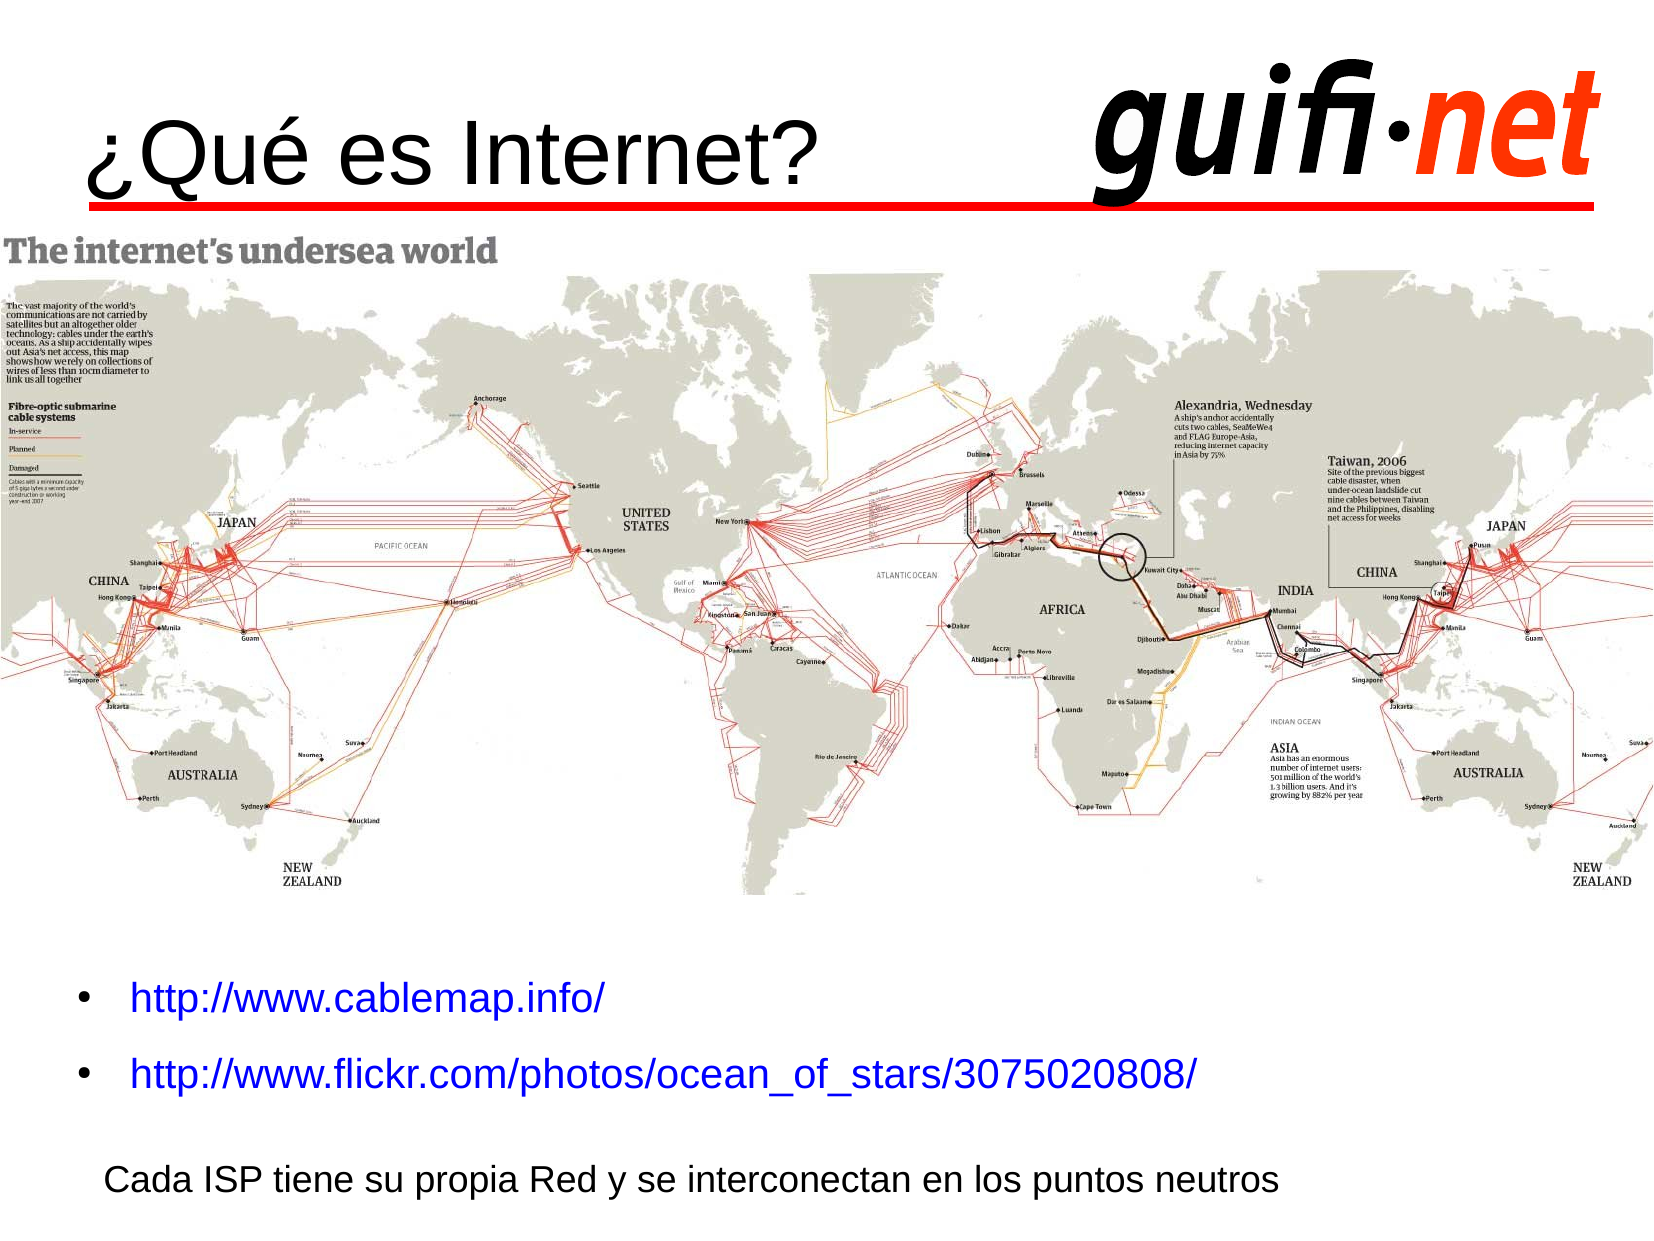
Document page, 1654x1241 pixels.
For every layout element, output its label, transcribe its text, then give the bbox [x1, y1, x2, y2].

title ¿Qué es Internet? [82, 49, 1571, 236]
picture [0, 236, 1654, 895]
text_box Cada ISP tiene su propia Red y se interconectan en los puntos neutros [88, 1151, 1359, 1209]
list http://www.cablemap.info/ http://www.flickr.com/photos/ocean_of_stars/3075020808/ [59, 974, 1548, 1152]
